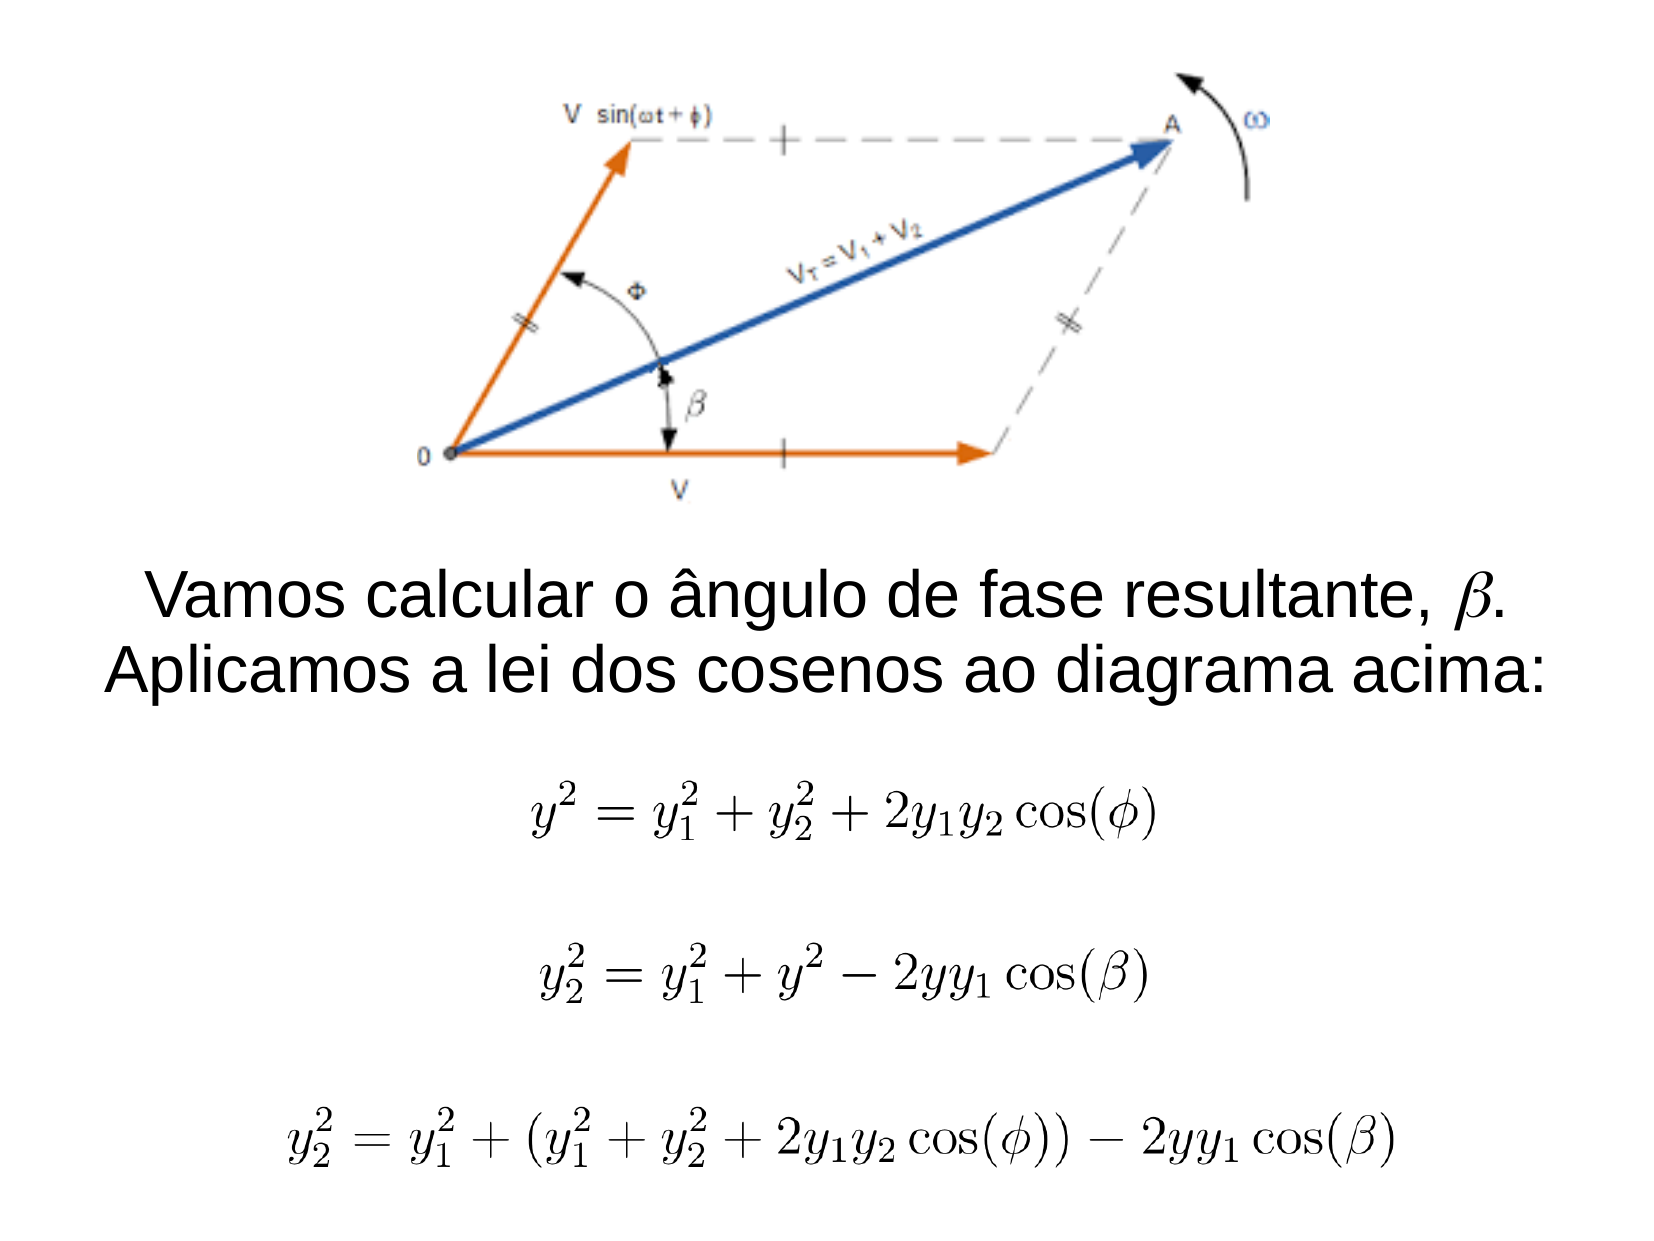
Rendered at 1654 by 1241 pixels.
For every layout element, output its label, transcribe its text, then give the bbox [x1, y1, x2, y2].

picture [417, 72, 1270, 510]
picture [513, 754, 1180, 1040]
subtitle Vamos calcular o ângulo de fase resultante, b. Aplicamos a lei dos cosenos ao diagrama acima: [82, 496, 1571, 768]
picture [271, 1078, 1417, 1188]
